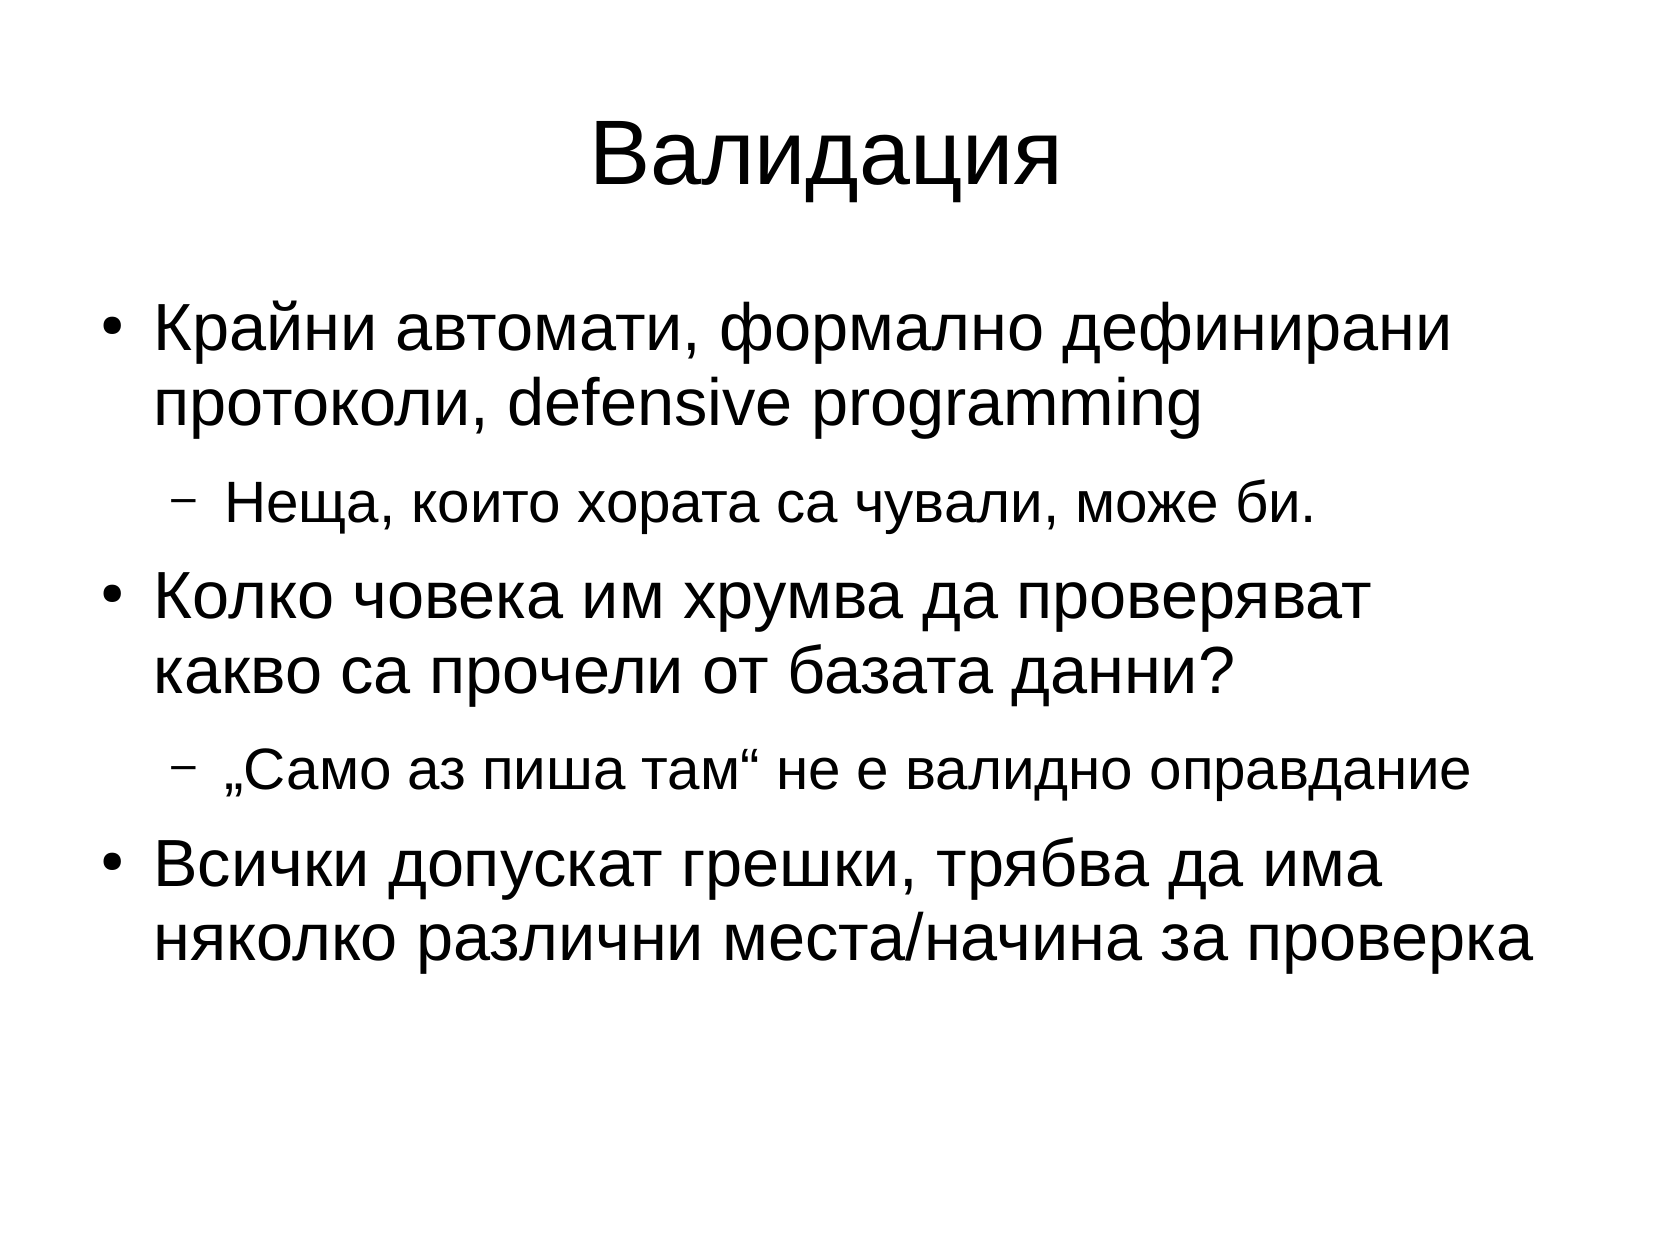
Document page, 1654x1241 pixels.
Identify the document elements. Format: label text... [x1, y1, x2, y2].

title Валидация [82, 49, 1571, 257]
list Крайни автомати, формално дефинирани протоколи, defensive programming Неща, които хората са чували, може би. Колко човека им хрумва да проверяват какво са прочели от базата данни? „Само аз пиша там“ не е валидно оправдание Всички допускат грешки, трябва да има няколко различни места/начина за проверка [82, 290, 1538, 1010]
